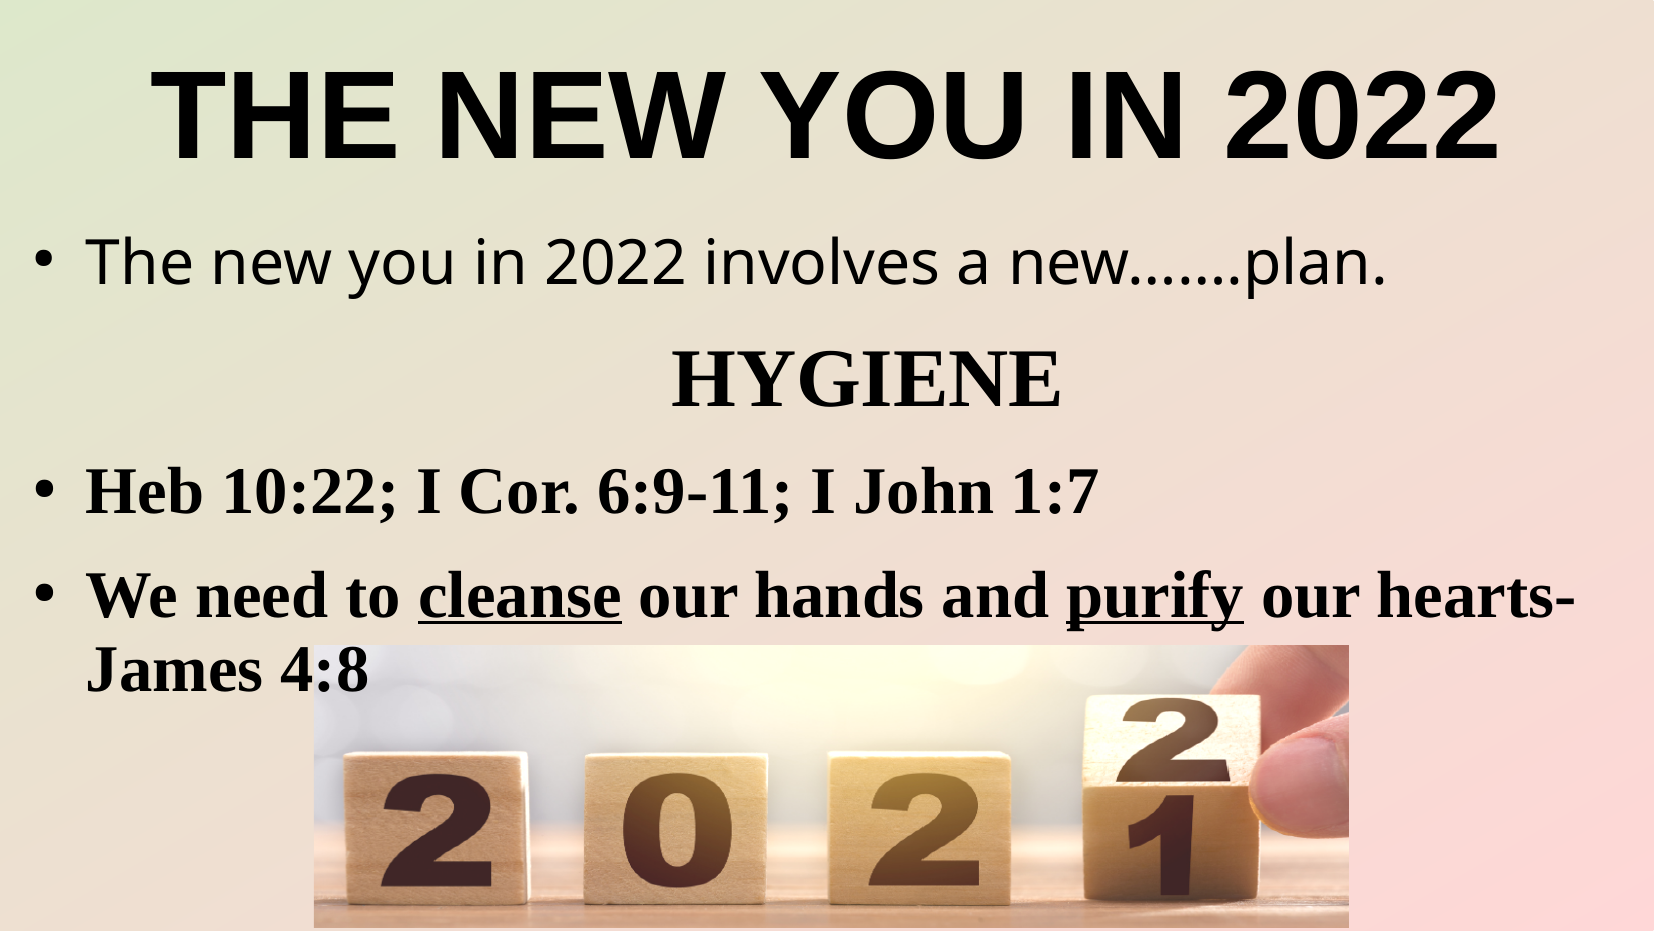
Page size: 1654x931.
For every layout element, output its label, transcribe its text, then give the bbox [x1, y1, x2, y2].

list The new you in 2022 involves a new…….plan. HYGIENE Heb 10:22; I Cor. 6:9-11; I John 1:7 We need to cleanse our hands and purify our hearts- James 4:8 [15, 217, 1651, 758]
title THE NEW YOU IN 2022 [82, 37, 1571, 193]
picture [313, 758, 1349, 928]
